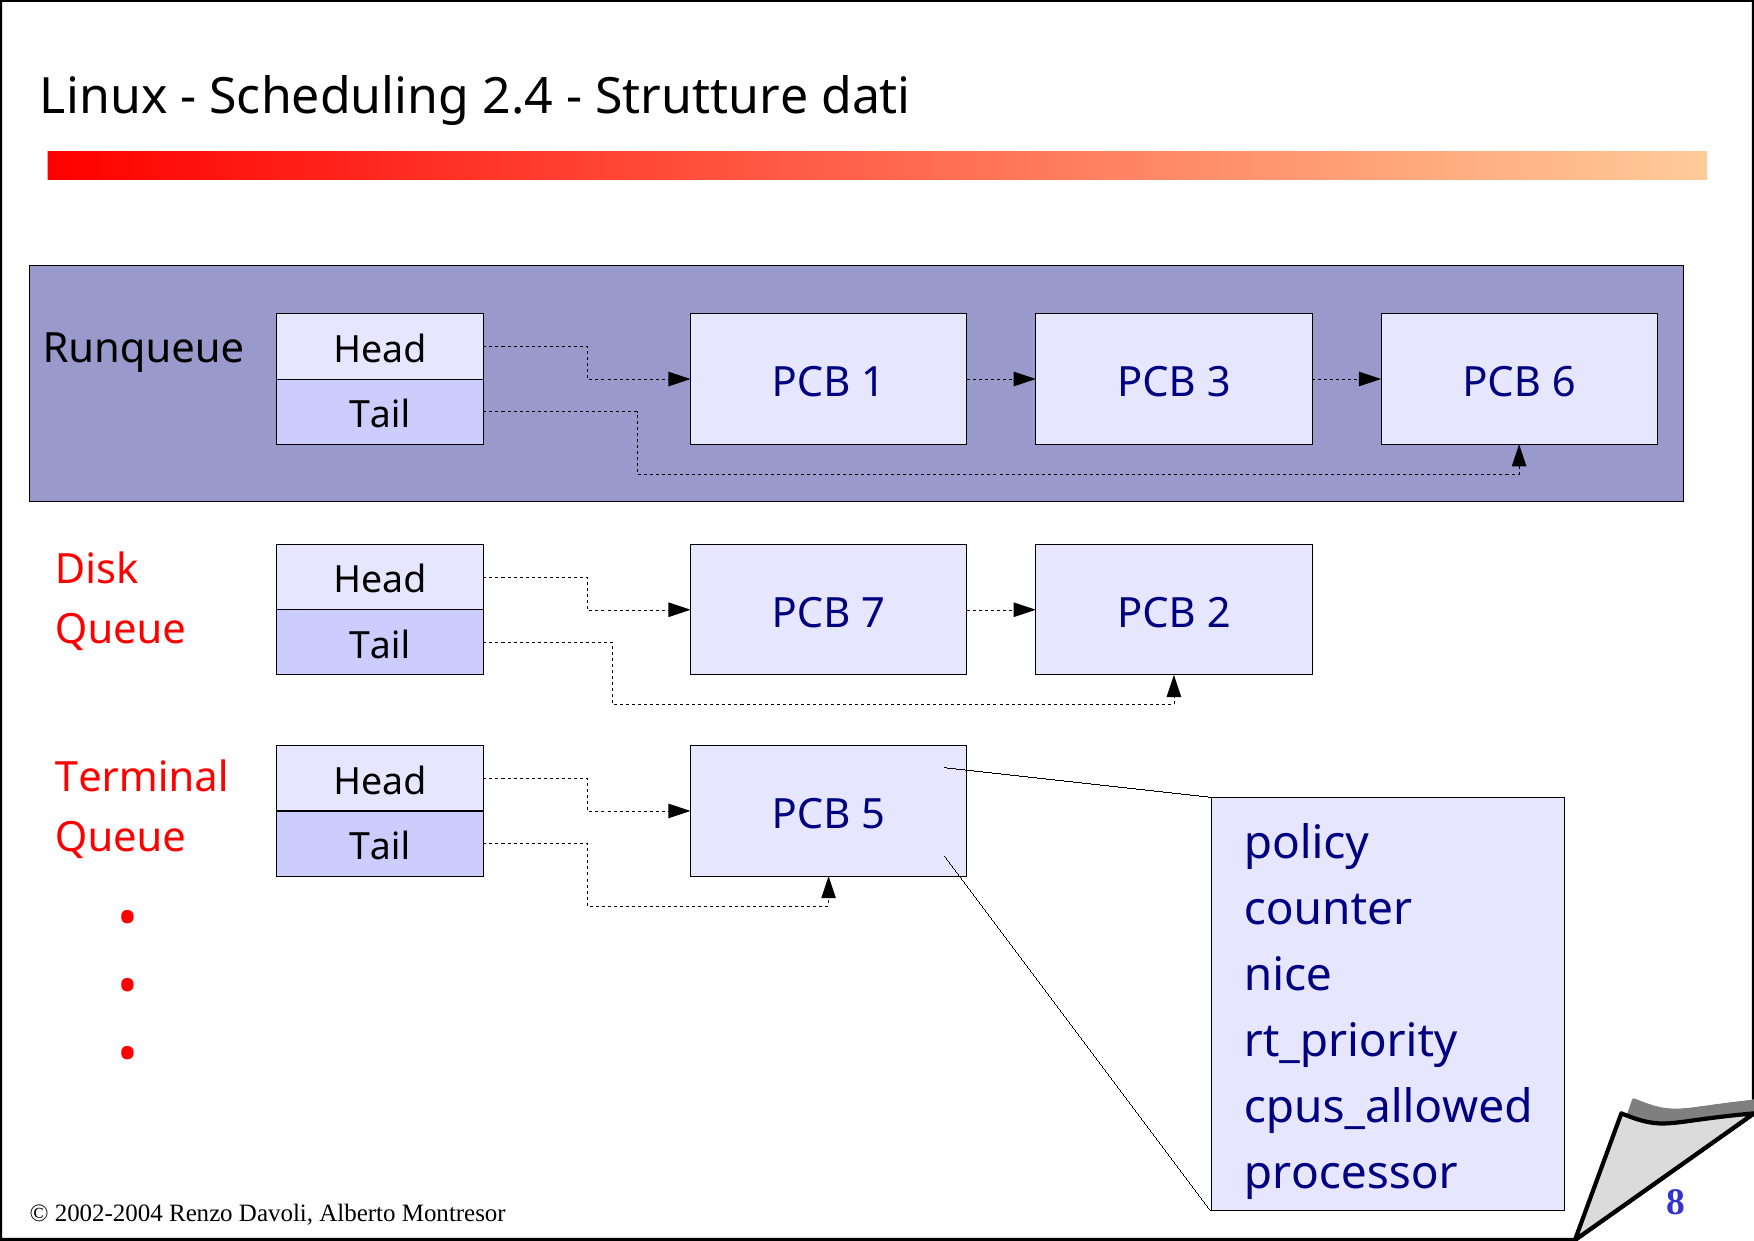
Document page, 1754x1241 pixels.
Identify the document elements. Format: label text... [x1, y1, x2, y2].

text_box Runqueue [52, 305, 235, 384]
text_box PCB 6 [1381, 313, 1658, 445]
text_box Tail [276, 379, 484, 445]
text_box PCB 3 [1035, 313, 1313, 445]
text_box Terminal Queue [55, 744, 254, 876]
text_box . . . [114, 868, 314, 1148]
text_box [29, 265, 1684, 502]
text_box Disk Queue [55, 536, 202, 668]
text_box policy counter nice rt_priority cpus_allowed processor [1211, 797, 1565, 1211]
text_box PCB 2 [1035, 544, 1313, 675]
title Linux - Scheduling 2.4 - Strutture dati [40, 49, 1714, 144]
text_box Tail [276, 609, 484, 675]
text_box [1003, 738, 1329, 797]
text_box Head [276, 544, 484, 609]
text_box Head [276, 745, 484, 811]
text_box PCB 5 [690, 745, 967, 877]
text_box Tail [276, 811, 484, 877]
text_box PCB 1 [690, 313, 967, 445]
text_box Head [276, 313, 484, 379]
text_box PCB 7 [690, 544, 967, 675]
